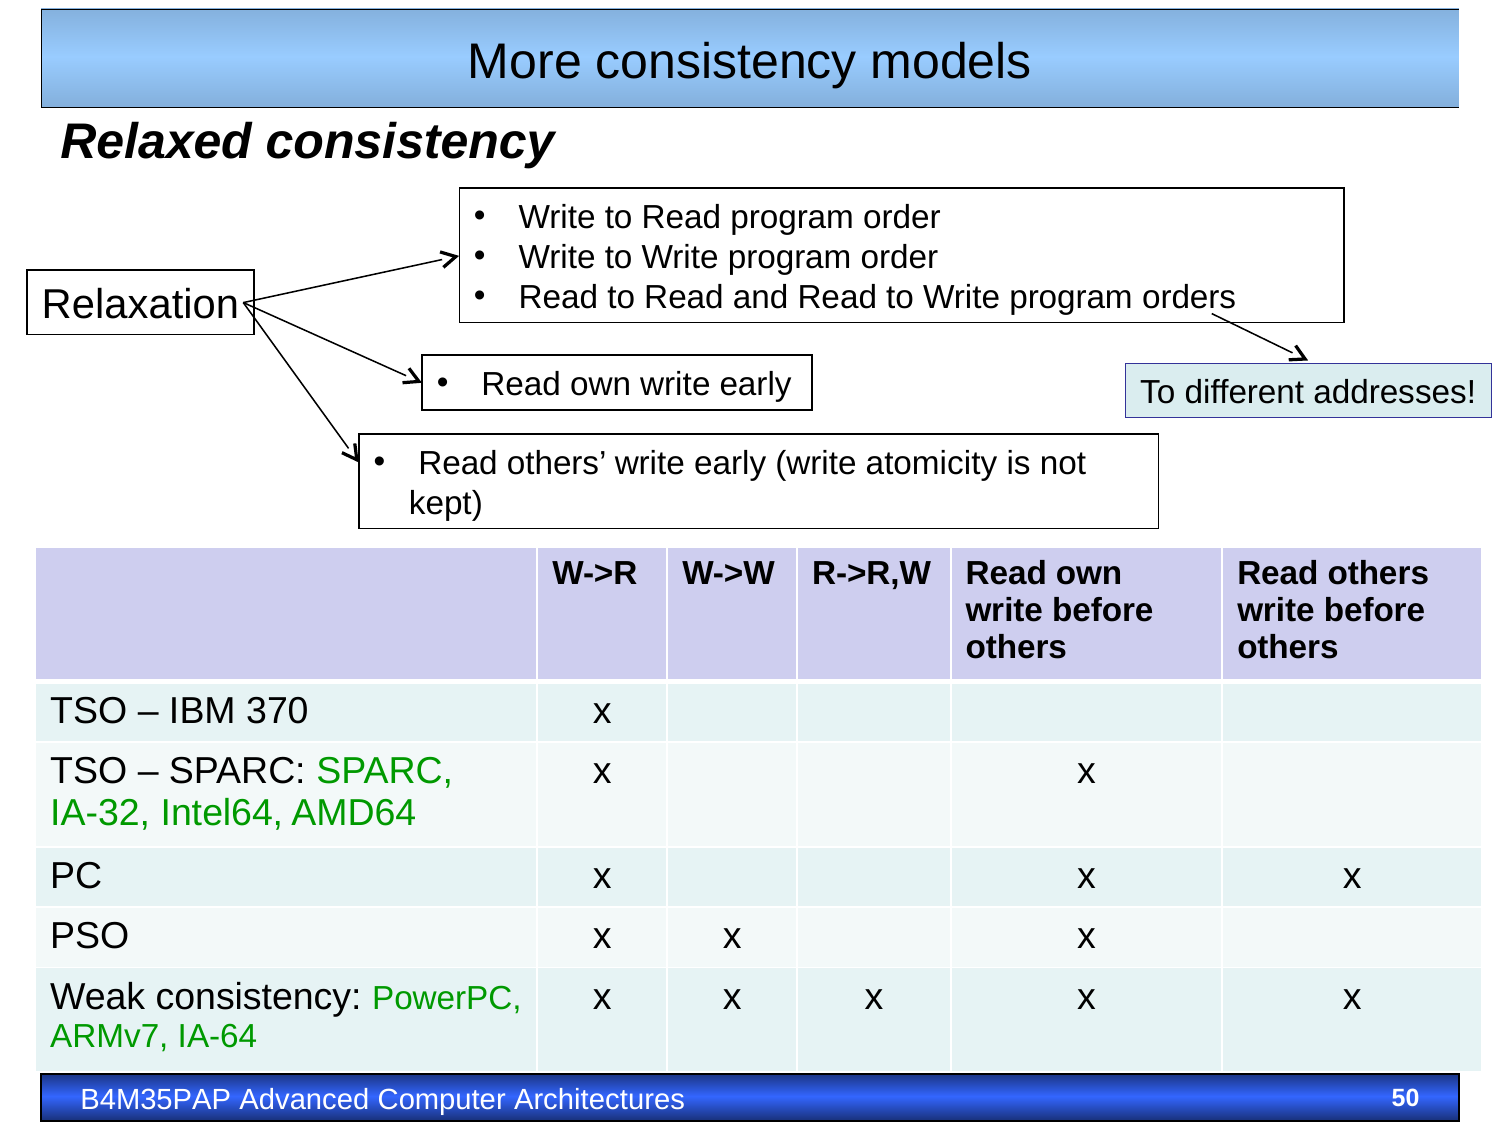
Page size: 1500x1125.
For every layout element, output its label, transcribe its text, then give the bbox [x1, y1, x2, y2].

table_cell [798, 684, 950, 741]
title More consistency models [41, 8, 1459, 108]
table_cell x [538, 684, 666, 741]
table_header W->W [668, 548, 796, 679]
table_cell [1223, 908, 1481, 967]
table_cell Weak consistency: PowerPC, ARMv7, IA-64 [36, 968, 536, 1071]
table_cell x [952, 908, 1221, 967]
table_cell x [952, 743, 1221, 846]
table_cell [1223, 743, 1481, 846]
table_cell [668, 743, 796, 846]
table_cell x [538, 968, 666, 1071]
table_cell PSO [36, 908, 536, 967]
table_cell TSO – IBM 370 [36, 684, 536, 741]
table_header W->R [538, 548, 666, 679]
table_cell x [668, 908, 796, 967]
table_cell [1223, 684, 1481, 741]
table_cell [798, 848, 950, 906]
table_cell [952, 684, 1221, 741]
table_cell x [538, 743, 666, 846]
table_cell x [952, 968, 1221, 1071]
table_cell x [1223, 968, 1481, 1071]
text_box Read others’ write early (write atomicity is not kept) [358, 480, 1159, 529]
table_cell x [538, 908, 666, 967]
table_cell x [538, 848, 666, 906]
table_header Read others write before others [1223, 548, 1481, 679]
table_cell x [1223, 848, 1481, 906]
table_cell x [952, 848, 1221, 906]
table_cell x [668, 968, 796, 1071]
table_cell [798, 908, 950, 967]
table_cell [668, 848, 796, 906]
table_cell [798, 743, 950, 846]
table_header R->R,W [798, 548, 950, 679]
table_header [36, 548, 536, 679]
list Relaxed consistency [3, 101, 1500, 480]
table_header Read own write before others [952, 548, 1221, 679]
table_cell PC [36, 848, 536, 906]
table_cell x [798, 968, 950, 1071]
table_cell TSO – SPARC: SPARC, IA-32, Intel64, AMD64 [36, 743, 536, 846]
table_cell [668, 684, 796, 741]
